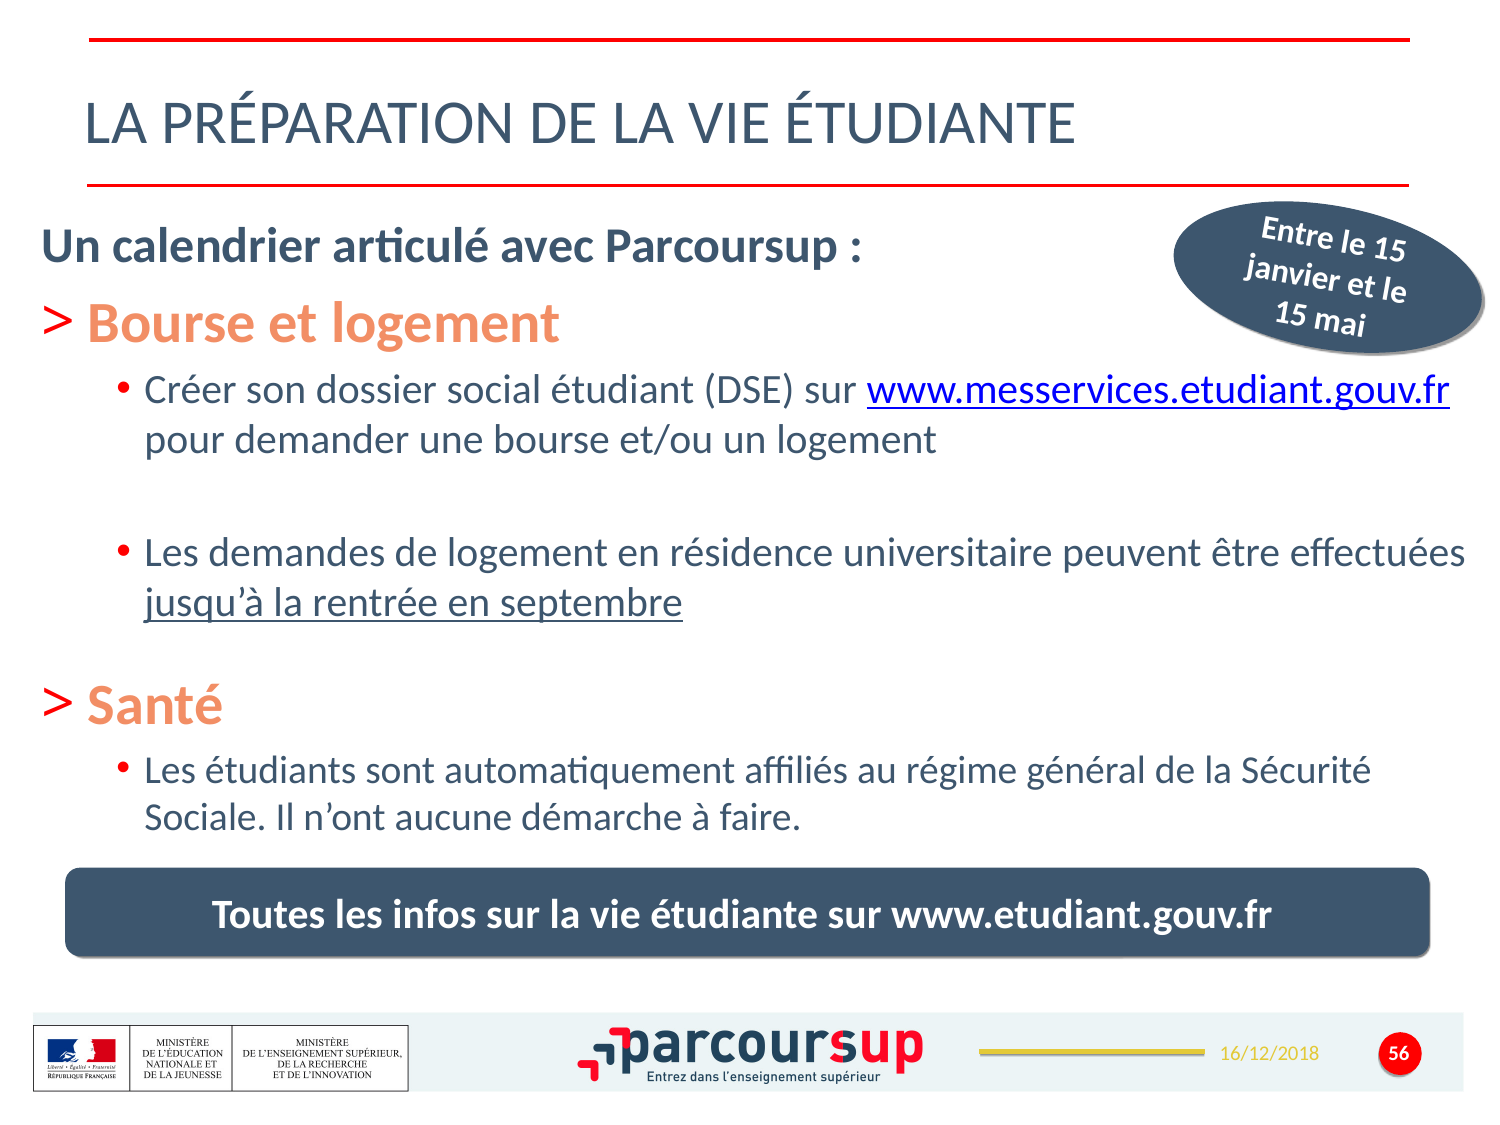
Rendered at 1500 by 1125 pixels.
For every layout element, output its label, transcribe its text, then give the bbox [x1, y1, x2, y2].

text_box Entre le 15 janvier et le 15 mai [1173, 201, 1482, 353]
list Un calendrier articulé avec Parcoursup : Bourse et logement Créer son dossier social étudiant (DSE) sur www.messervices.etudiant.gouv.fr pour demander une bourse et/ou un logement Les demandes de logement en résidence universitaire peuvent être effectuées jusqu’à la rentrée en septembre Santé Les étudiants sont automatiquement affiliés au régime général de la Sécurité Sociale. Il n’ont aucune démarche à faire. [26, 204, 1500, 960]
title La préparation de la vie étudiante [69, 12, 1435, 204]
picture [0, 0, 1499, 1124]
text_box Toutes les infos sur la vie étudiante sur www.etudiant.gouv.fr [65, 867, 1430, 957]
slide_number <numéro> [1368, 1031, 1430, 1074]
